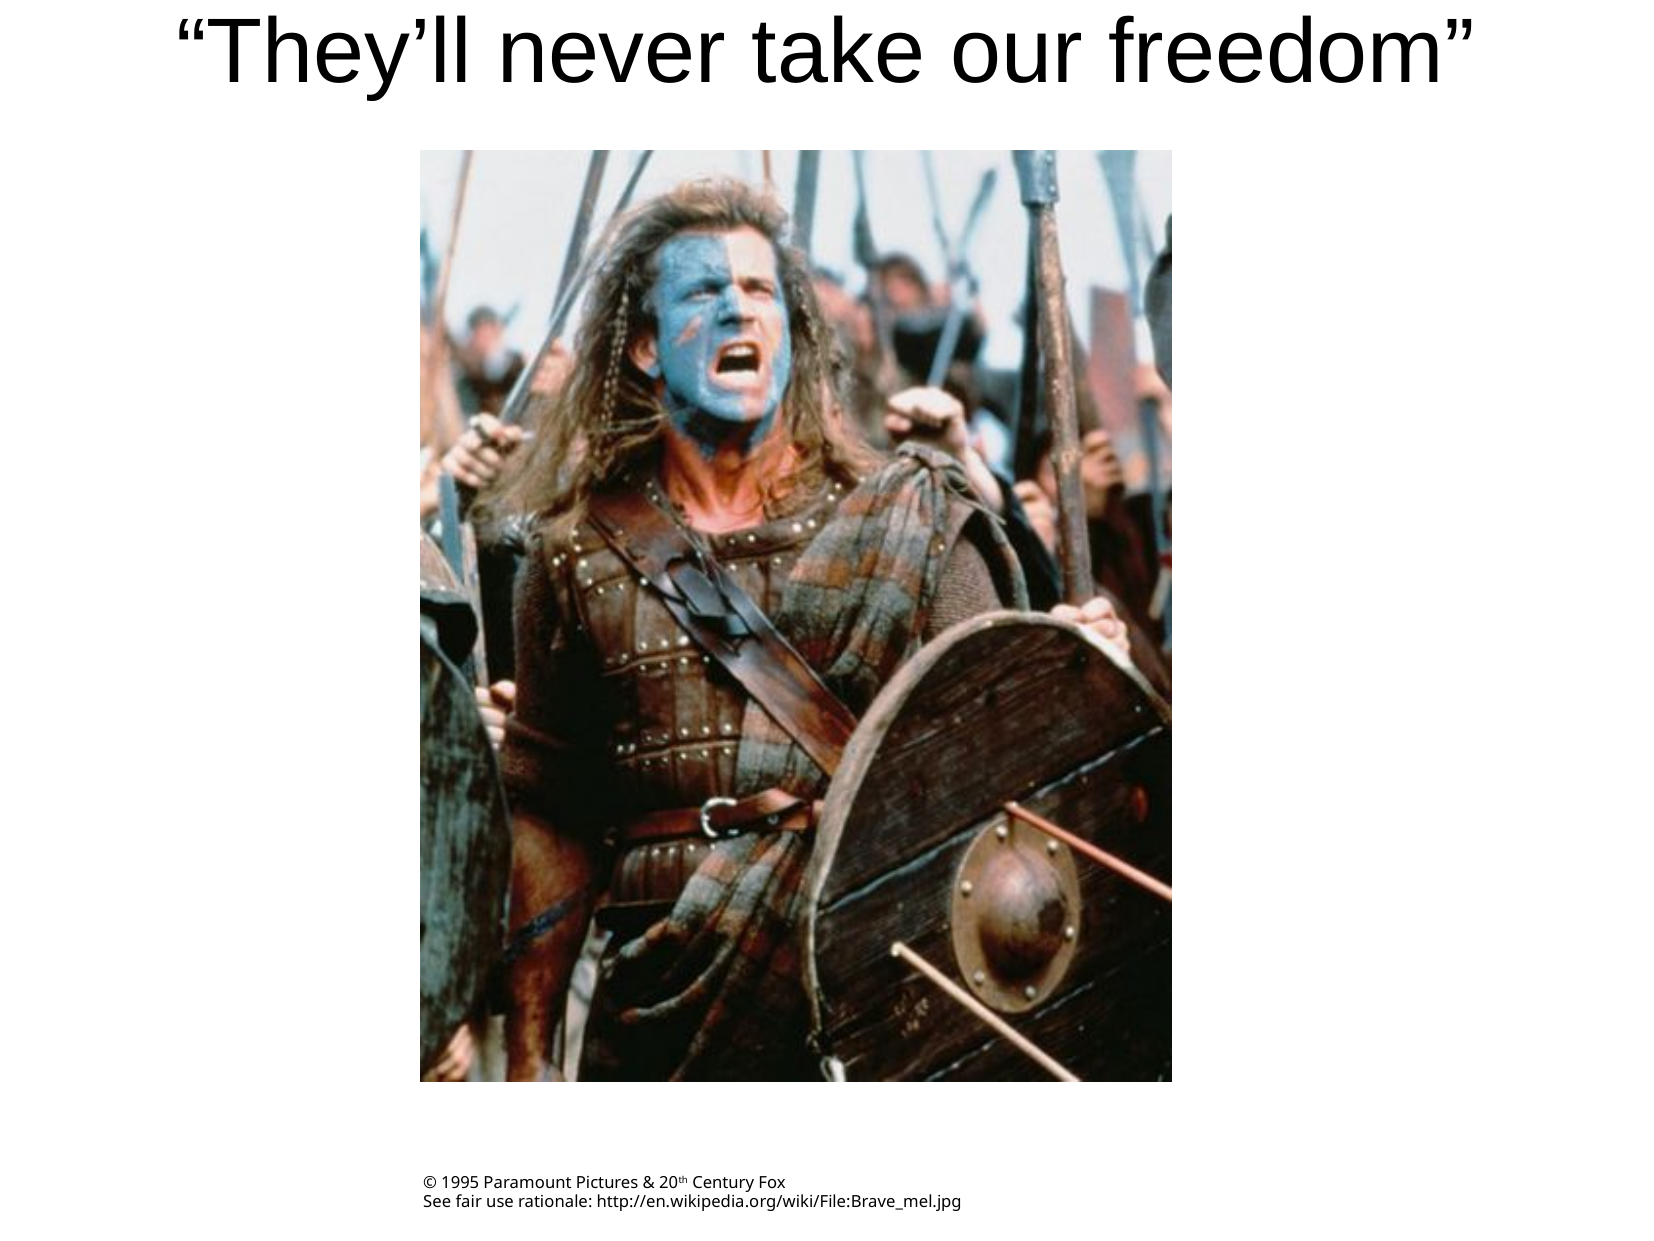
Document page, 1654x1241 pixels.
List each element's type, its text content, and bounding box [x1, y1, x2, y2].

text_box “They’ll never take our freedom” [82, 0, 1571, 192]
text_box © 1995 Paramount Pictures & 20th Century Fox See fair use rationale: http://en.wikipedia.org/wiki/File:Brave_mel.jpg [408, 1166, 1589, 1223]
picture [420, 150, 1172, 1083]
